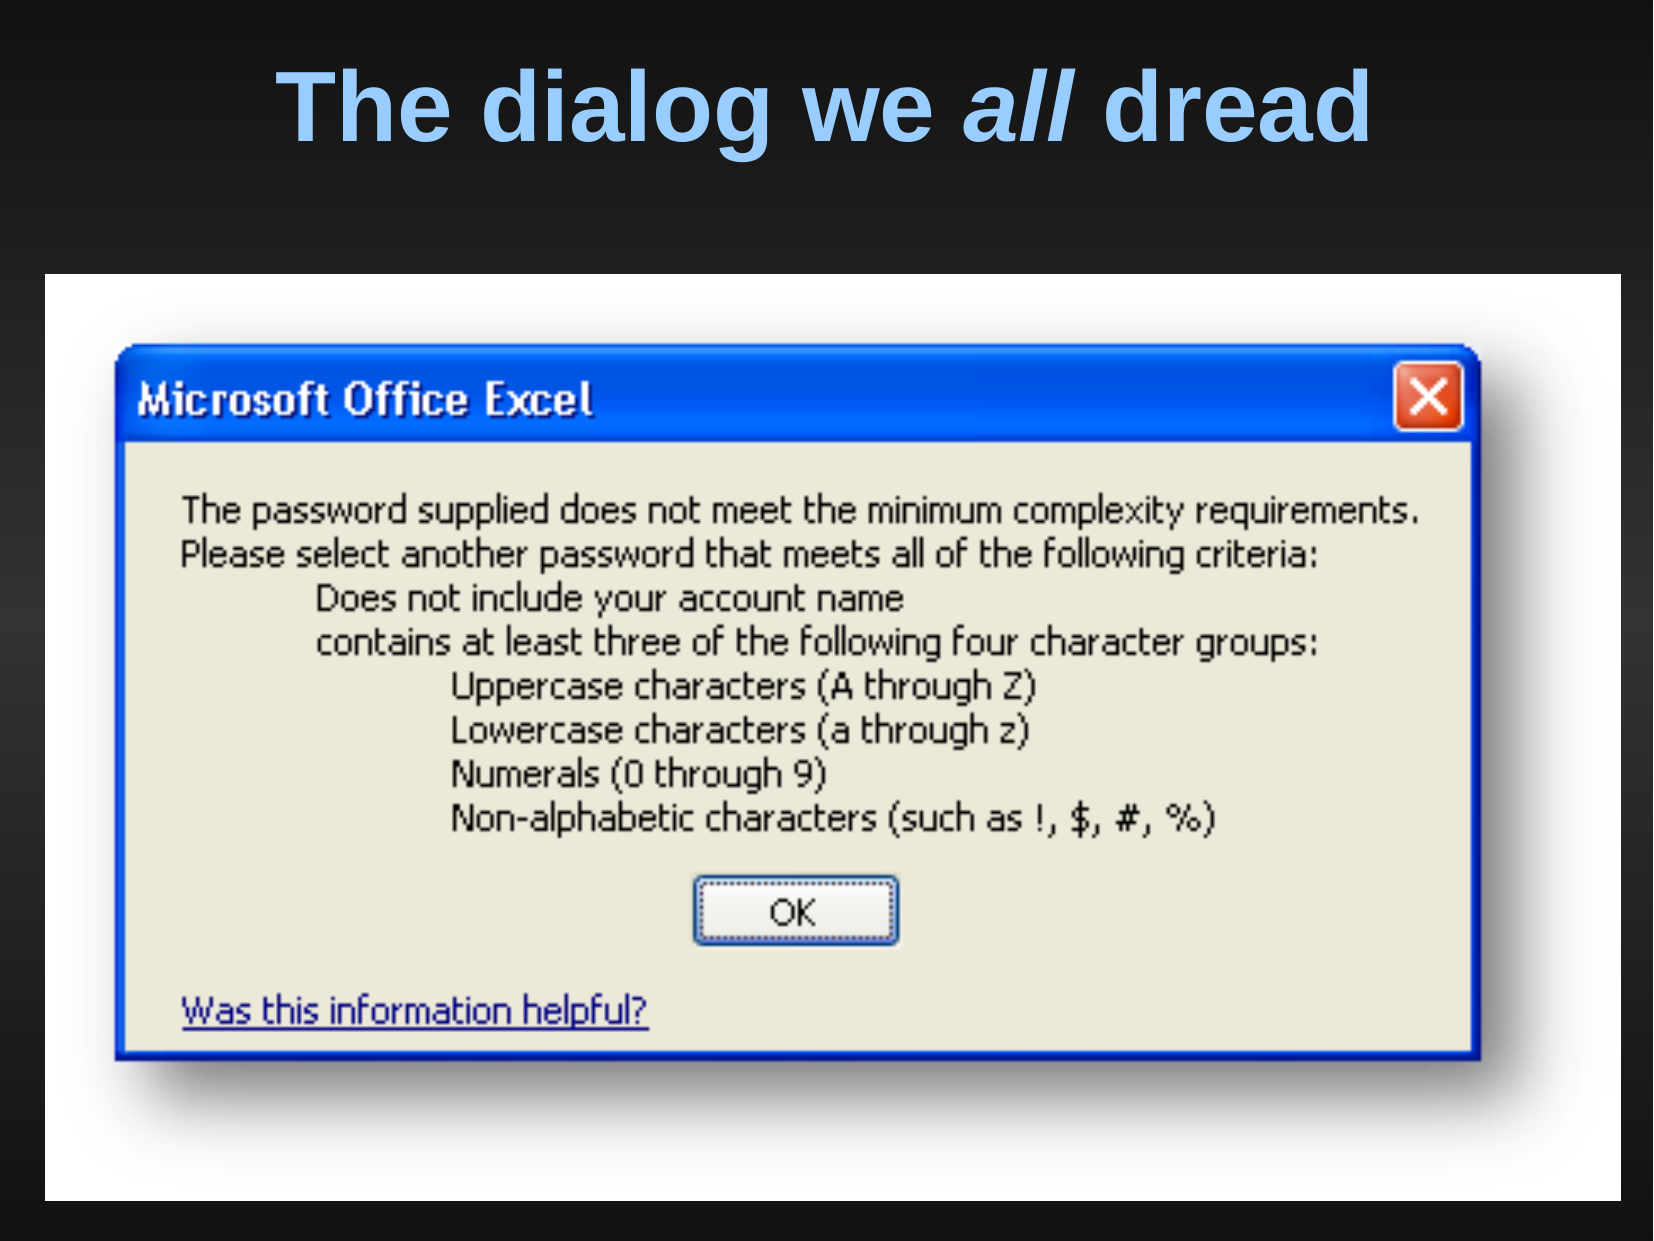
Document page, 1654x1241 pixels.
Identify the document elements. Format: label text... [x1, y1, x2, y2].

picture [45, 274, 1621, 1201]
title The dialog we all dread [0, 2, 1651, 211]
